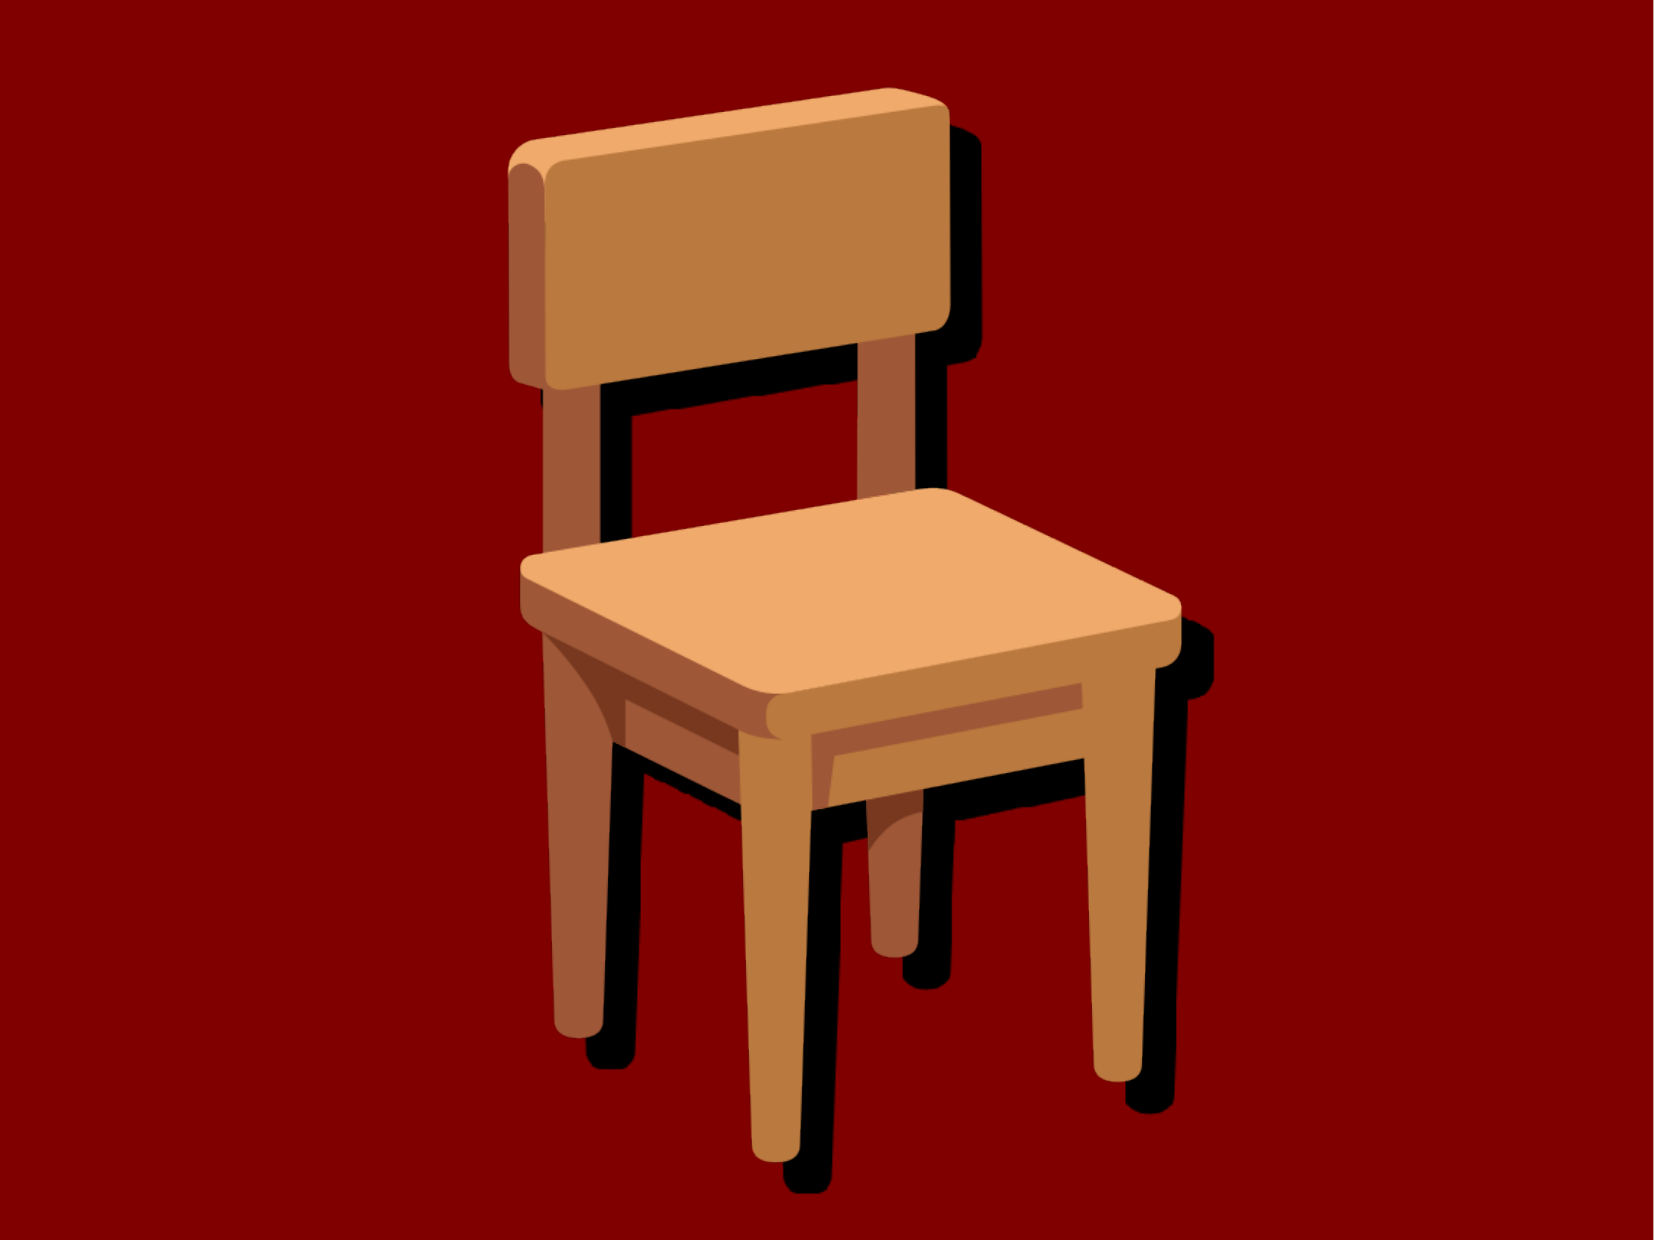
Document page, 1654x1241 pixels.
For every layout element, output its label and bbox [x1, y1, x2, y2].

picture [248, 41, 1406, 1199]
